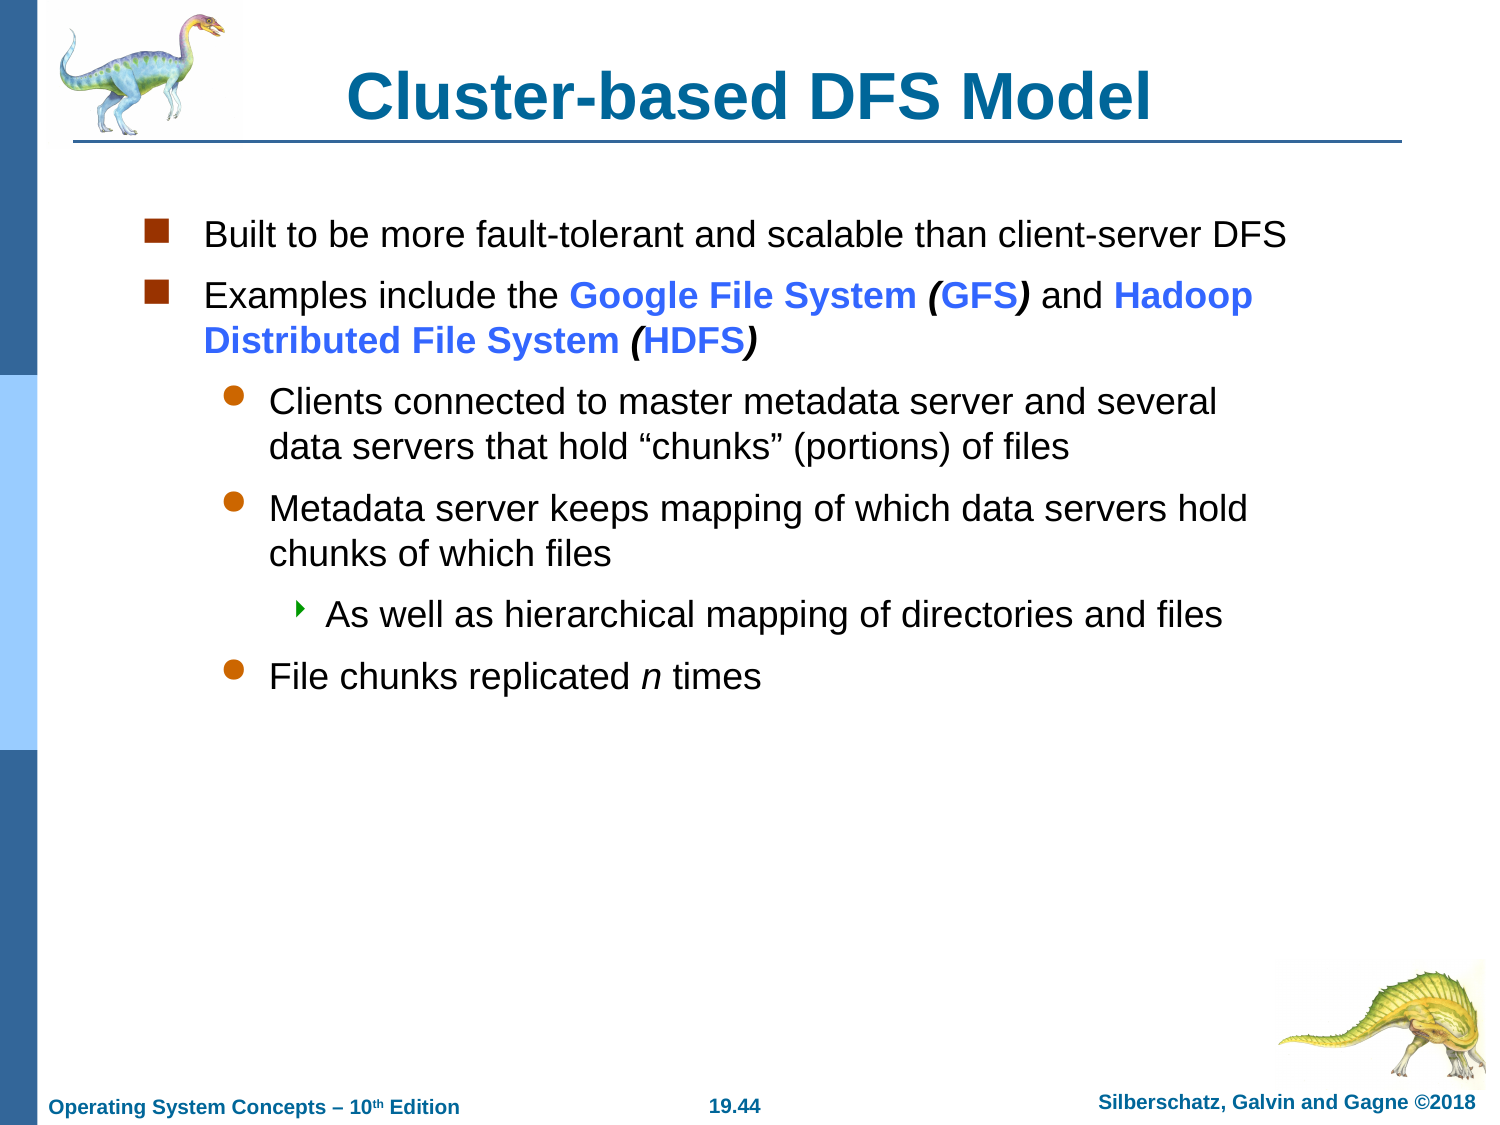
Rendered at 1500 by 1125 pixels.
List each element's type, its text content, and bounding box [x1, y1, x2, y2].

title Cluster-based DFS Model [75, 45, 1426, 141]
picture [1415, 1094, 1423, 1099]
picture [46, 0, 243, 149]
list Built to be more fault-tolerant and scalable than client-server DFS Examples include the Google File System (GFS) and Hadoop Distributed File System (HDFS) Clients connected to master metadata server and several data servers that hold “chunks” (portions) of files Metadata server keeps mapping of which data servers hold chunks of which files As well as hierarchical mapping of directories and files File chunks replicated n times [132, 202, 1313, 946]
picture [1275, 959, 1486, 1090]
